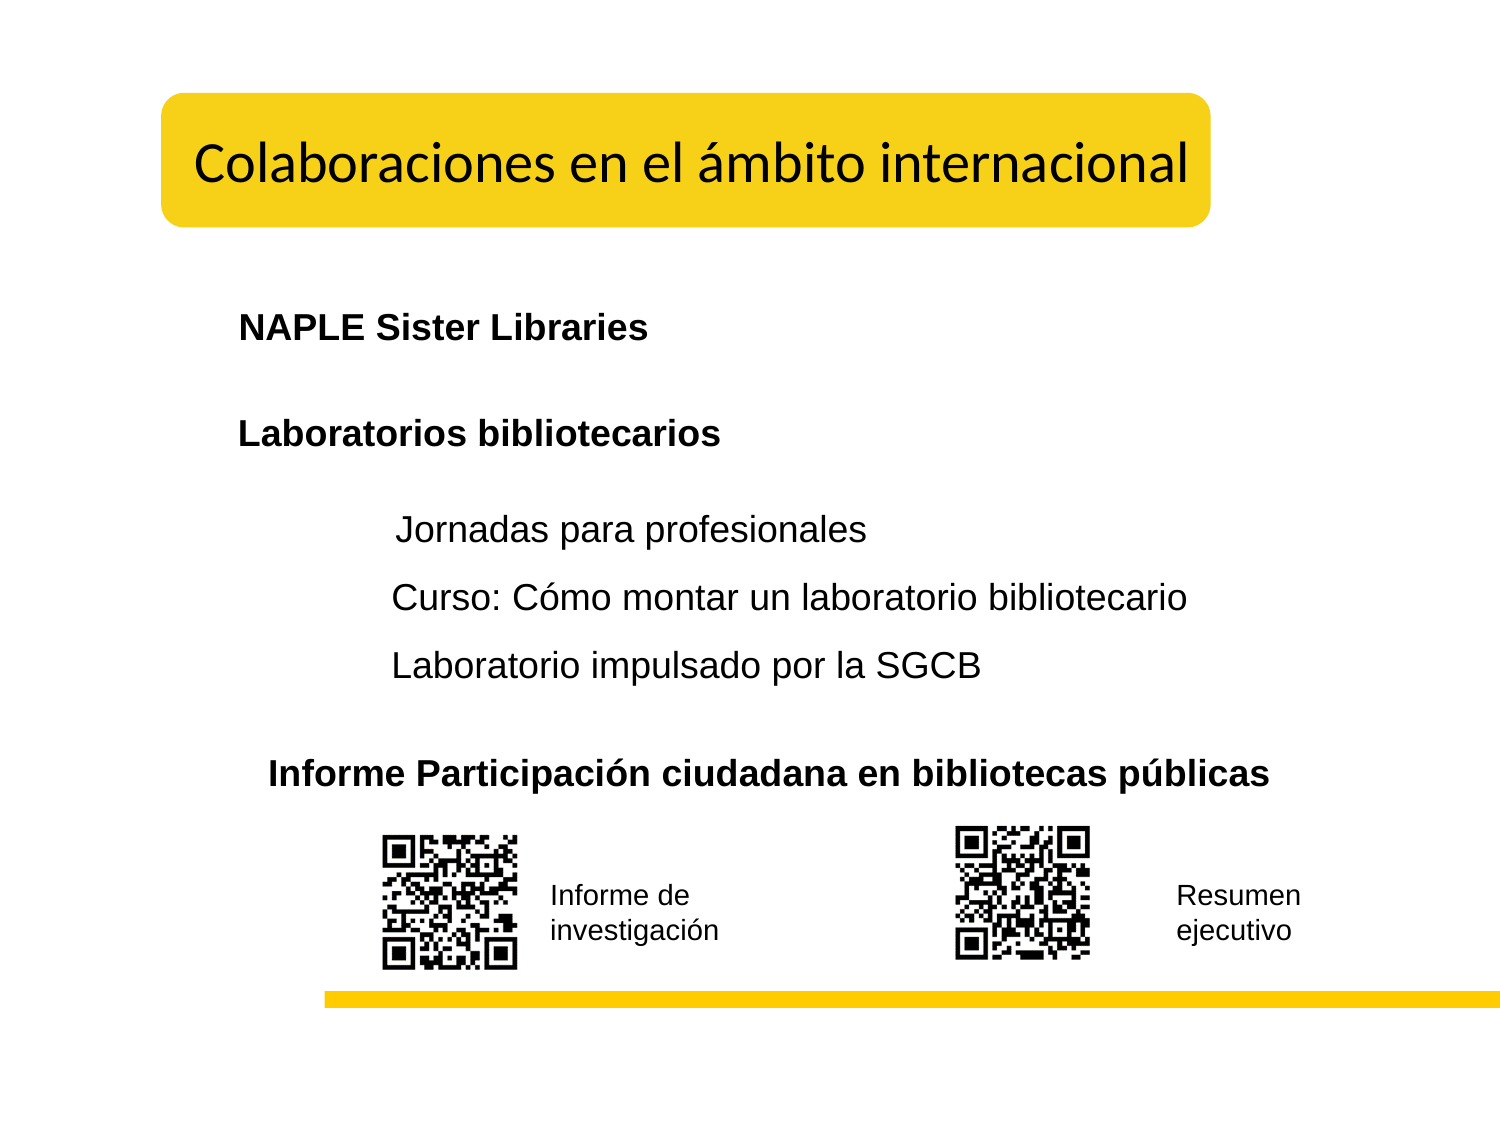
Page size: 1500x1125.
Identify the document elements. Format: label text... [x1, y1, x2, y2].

text_box Curso: Cómo montar un laboratorio bibliotecario [162, 562, 1379, 630]
text_box Resumen ejecutivo [1161, 869, 1340, 955]
text_box Laboratorio impulsado por la SGCB [162, 630, 1379, 724]
picture [936, 810, 1106, 986]
text_box Informe de investigación [535, 869, 750, 955]
picture [367, 811, 536, 981]
text_box [162, 96, 174, 224]
text_box Informe Participación ciudadana en bibliotecas públicas [253, 741, 1340, 802]
list NAPLE Sister Libraries [141, 292, 1359, 426]
text_box Jornadas para profesionales [162, 493, 1379, 562]
text_box Colaboraciones en el ámbito internacional [174, 70, 1210, 259]
text_box Laboratorios bibliotecarios [162, 397, 1379, 492]
